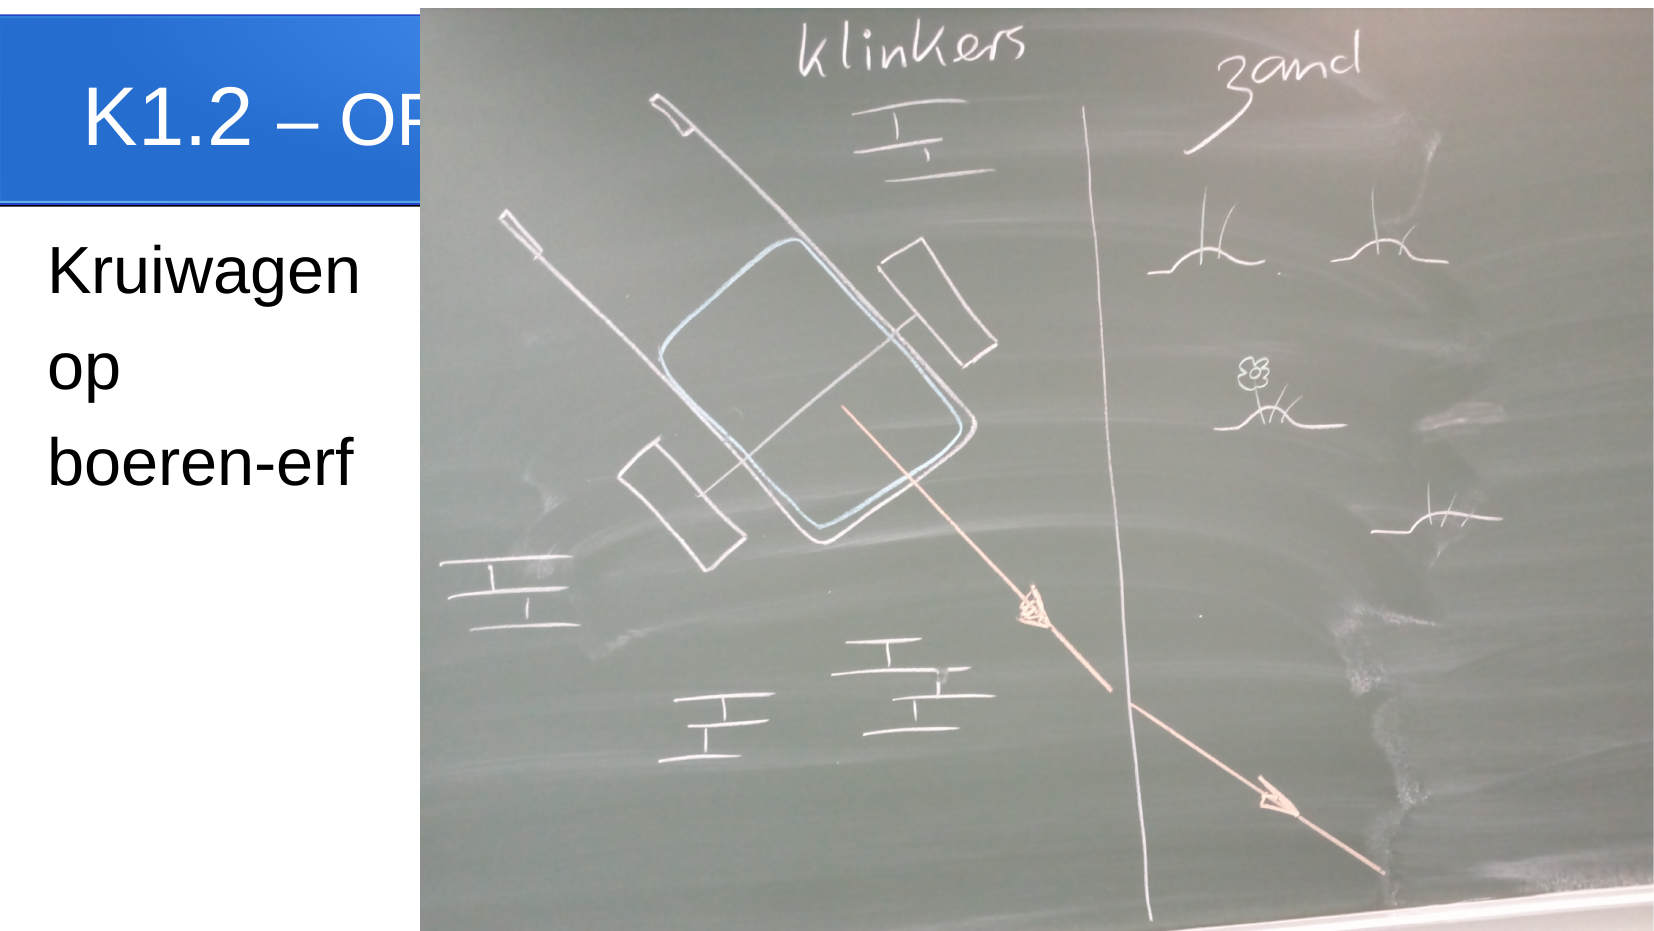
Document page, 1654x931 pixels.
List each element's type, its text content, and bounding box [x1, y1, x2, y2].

title K1.2 – OPTICA – Beeldvorming [82, 35, 420, 189]
picture [420, 8, 1654, 931]
subtitle Kruiwagen op boeren-erf [47, 236, 420, 922]
